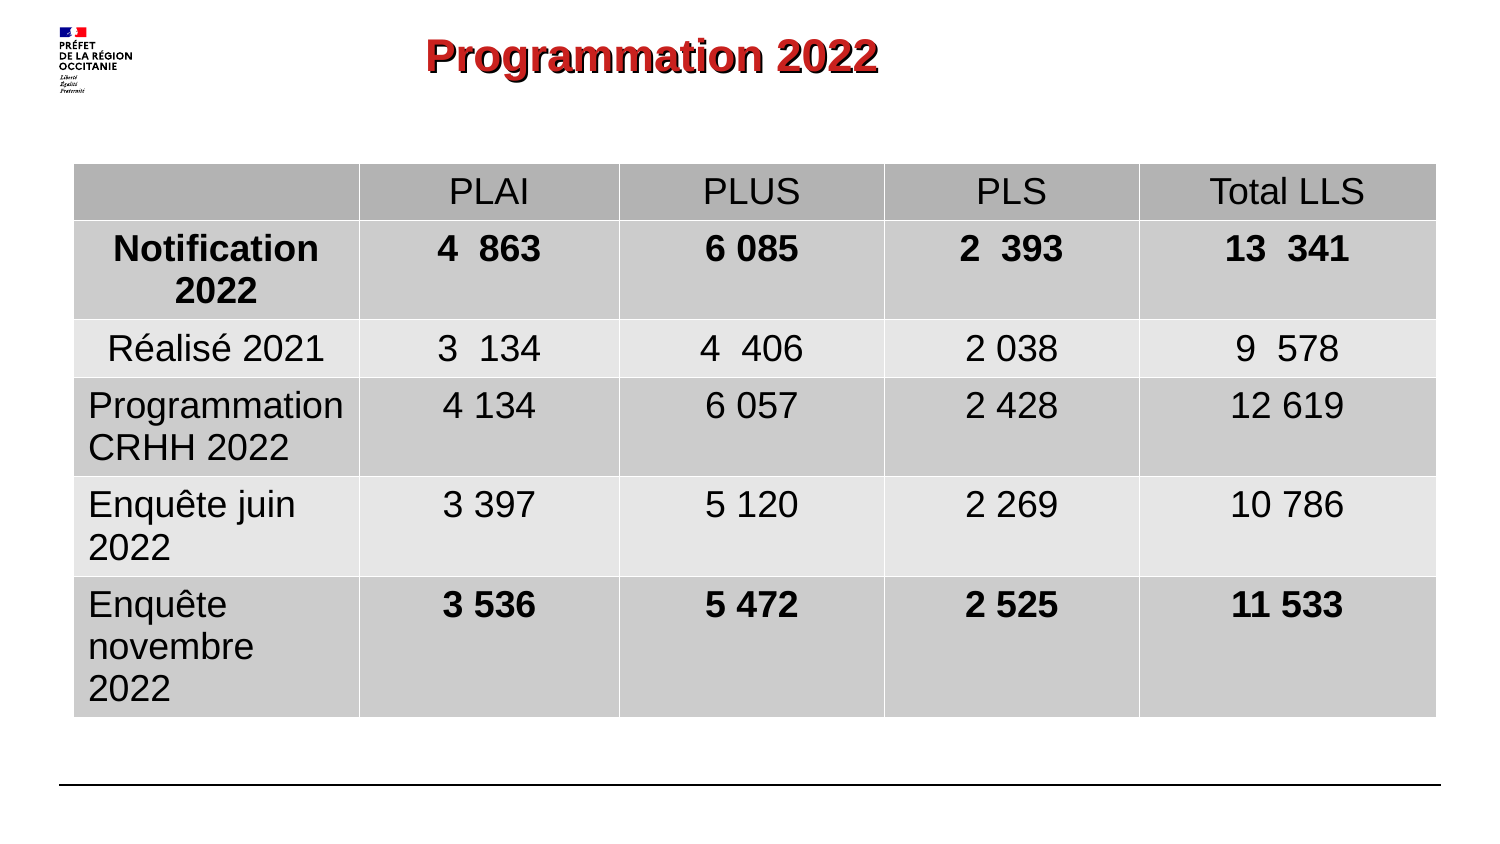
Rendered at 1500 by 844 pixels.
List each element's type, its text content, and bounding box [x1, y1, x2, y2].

table_cell Enquête novembre 2022 [74, 577, 359, 717]
table_cell 3 134 [360, 320, 619, 377]
table_cell 6 085 [620, 221, 884, 319]
table_cell 11 533 [1140, 577, 1436, 717]
table_header Total LLS [1140, 164, 1436, 220]
table_cell 12 619 [1140, 378, 1436, 476]
table_cell Programmation CRHH 2022 [74, 378, 359, 476]
table_cell 2 393 [885, 221, 1139, 319]
table_header PLUS [620, 164, 884, 220]
table_cell 3 536 [360, 577, 619, 717]
table_cell 2 525 [885, 577, 1139, 717]
table_cell 6 057 [620, 378, 884, 476]
list Programmation 2022 [354, 29, 1252, 81]
table_cell Réalisé 2021 [74, 320, 359, 377]
table_cell Enquête juin 2022 [74, 477, 359, 576]
table_cell 2 269 [885, 477, 1139, 576]
table_header [74, 164, 359, 220]
table_cell 5 120 [620, 477, 884, 576]
table_cell 3 397 [360, 477, 619, 576]
table_cell 9 578 [1140, 320, 1436, 377]
table_cell 13 341 [1140, 221, 1436, 319]
table_cell 2 038 [885, 320, 1139, 377]
table_header PLAI [360, 164, 619, 220]
table_cell 2 428 [885, 378, 1139, 476]
table_cell 10 786 [1140, 477, 1436, 576]
table_cell 4 863 [360, 221, 619, 319]
table_cell 5 472 [620, 577, 884, 717]
table_header PLS [885, 164, 1139, 220]
table_cell 4 406 [620, 320, 884, 377]
table_cell Notification 2022 [74, 221, 359, 319]
table_cell 4 134 [360, 378, 619, 476]
